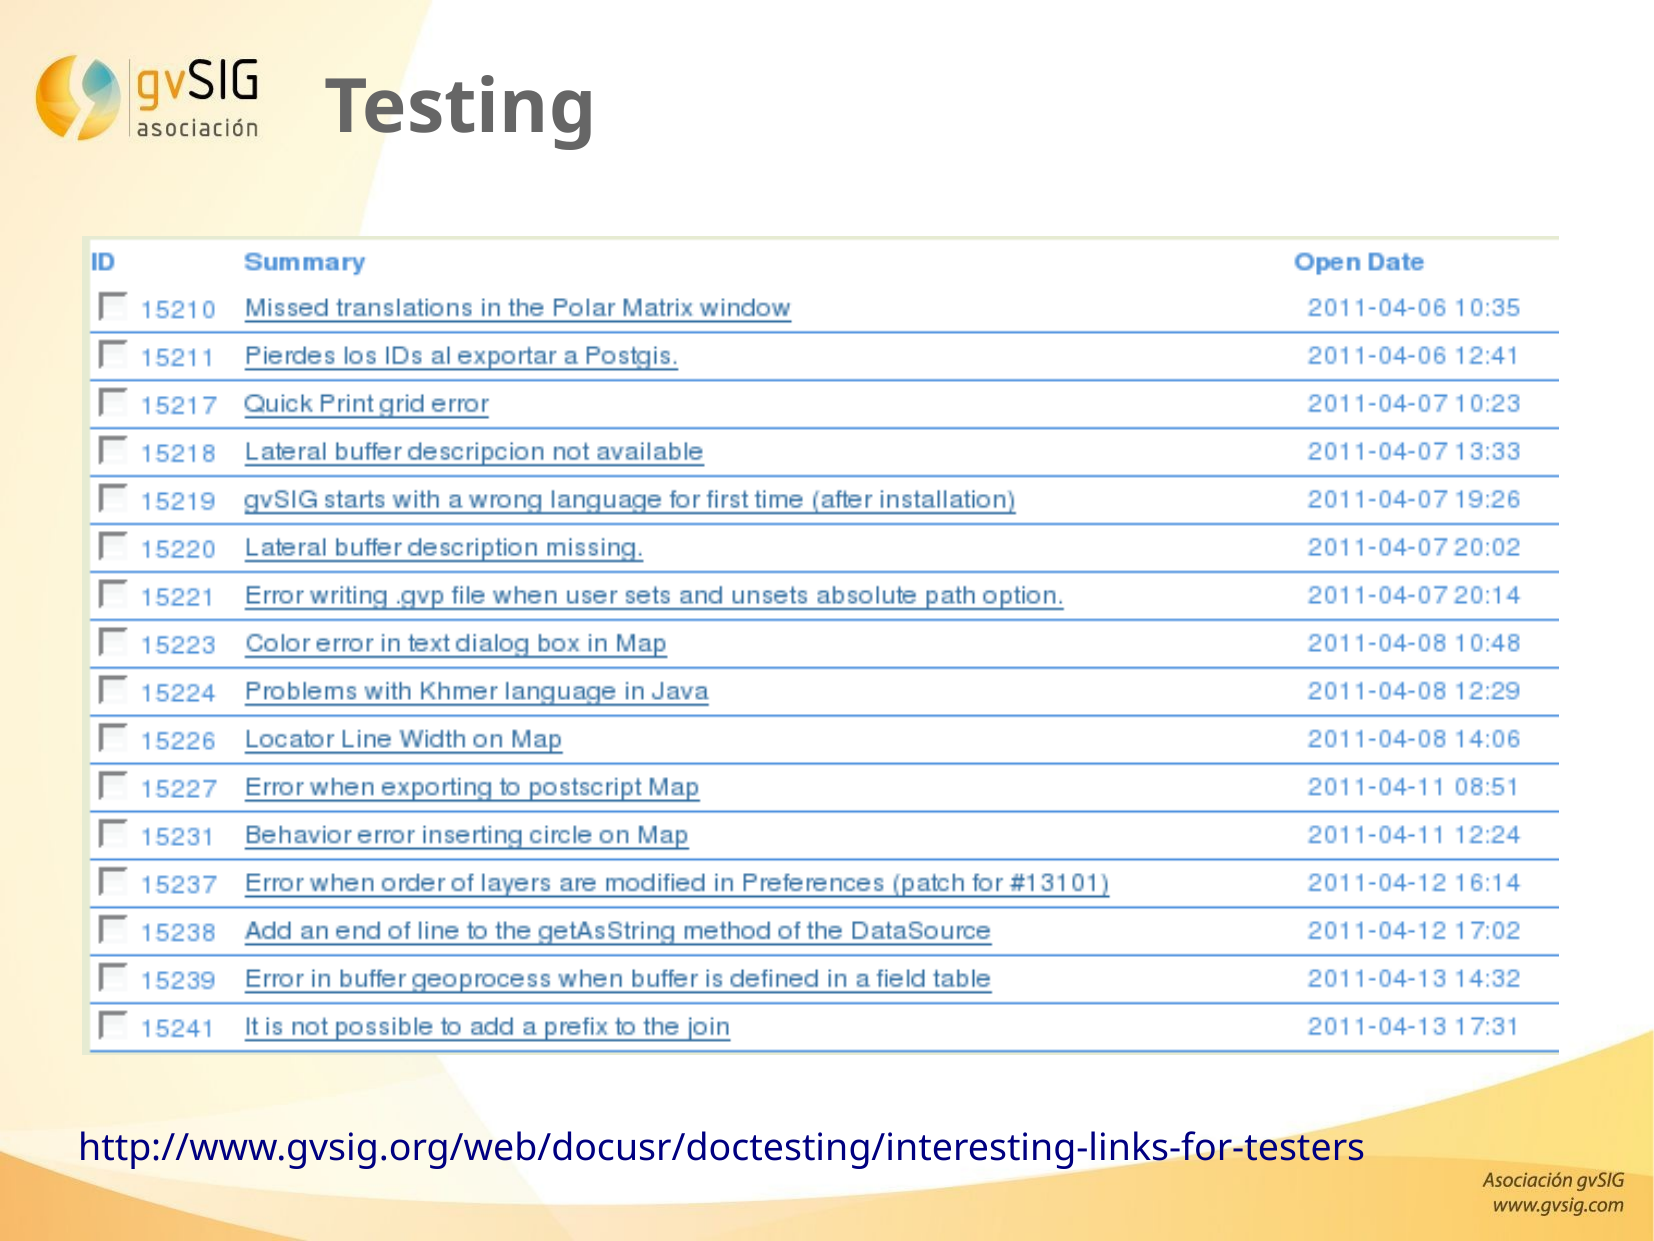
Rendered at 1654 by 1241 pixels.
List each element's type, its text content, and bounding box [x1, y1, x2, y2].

title Testing [324, 29, 1625, 178]
text_box http://www.gvsig.org/web/docusr/doctesting/interesting-links-for-testers [63, 1112, 1554, 1173]
picture [0, 0, 1654, 1241]
